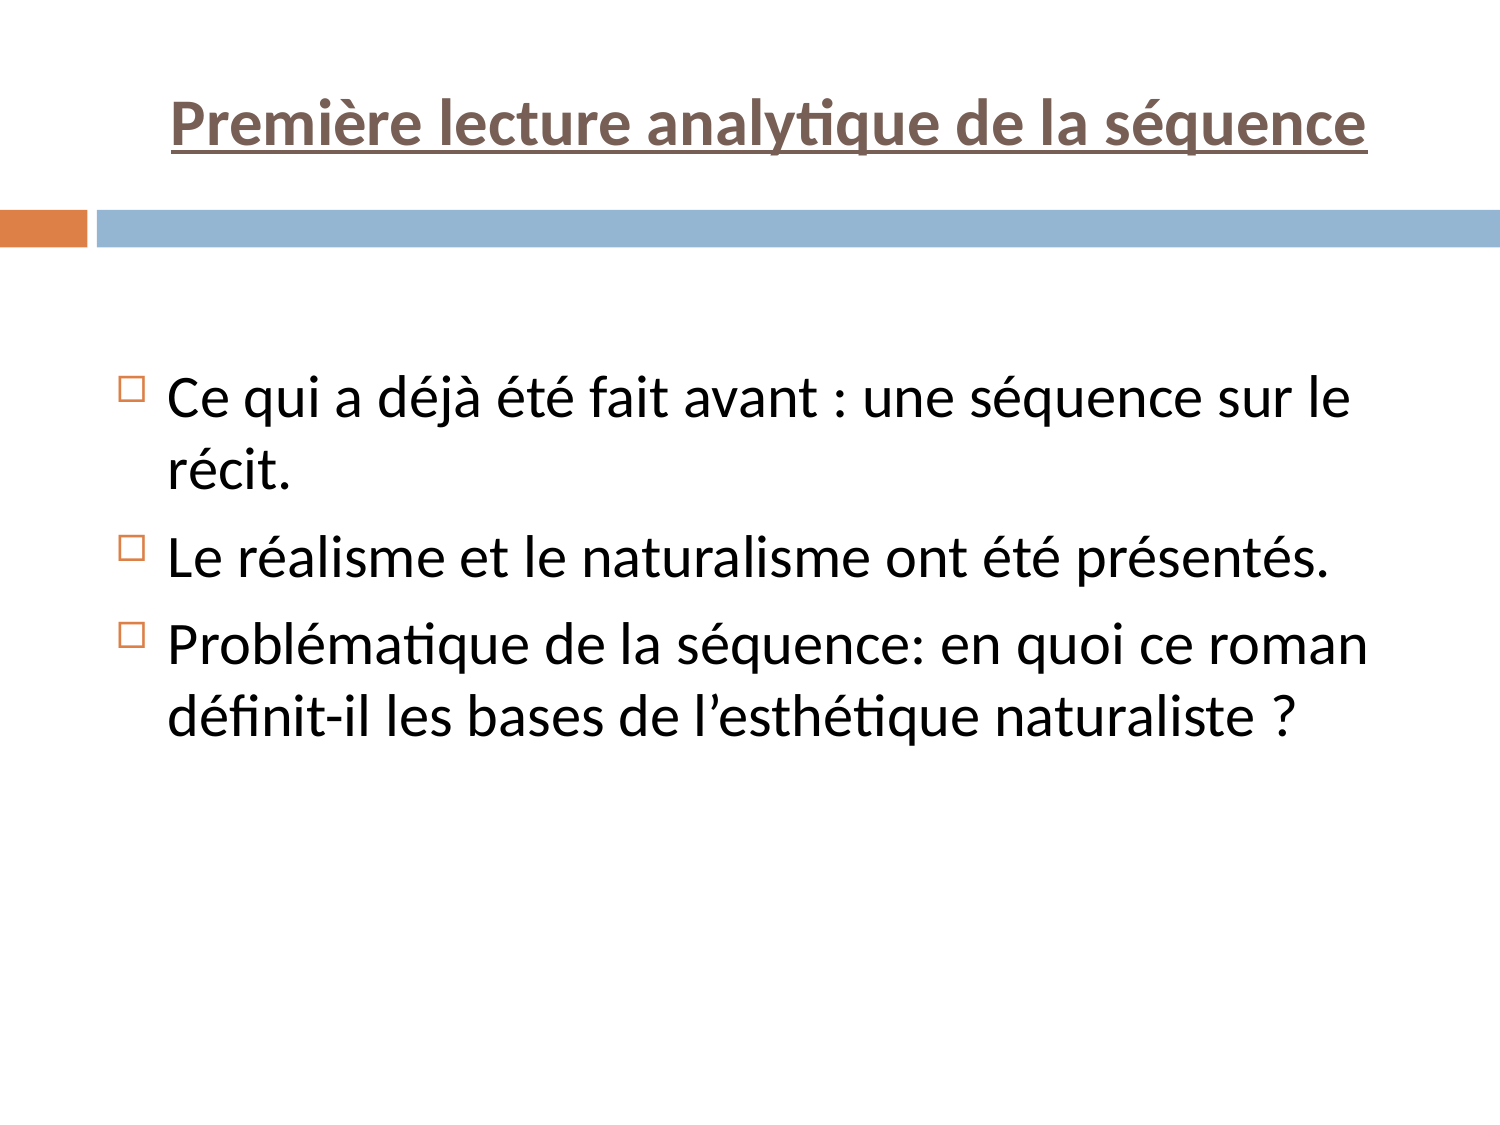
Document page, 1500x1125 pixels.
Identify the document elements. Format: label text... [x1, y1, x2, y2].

title Première lecture analytique de la séquence [100, 37, 1438, 200]
list Ce qui a déjà été fait avant : une séquence sur le récit. Le réalisme et le naturalisme ont été présentés. Problématique de la séquence: en quoi ce roman définit-il les bases de l’esthétique naturaliste ? [100, 262, 1438, 1000]
